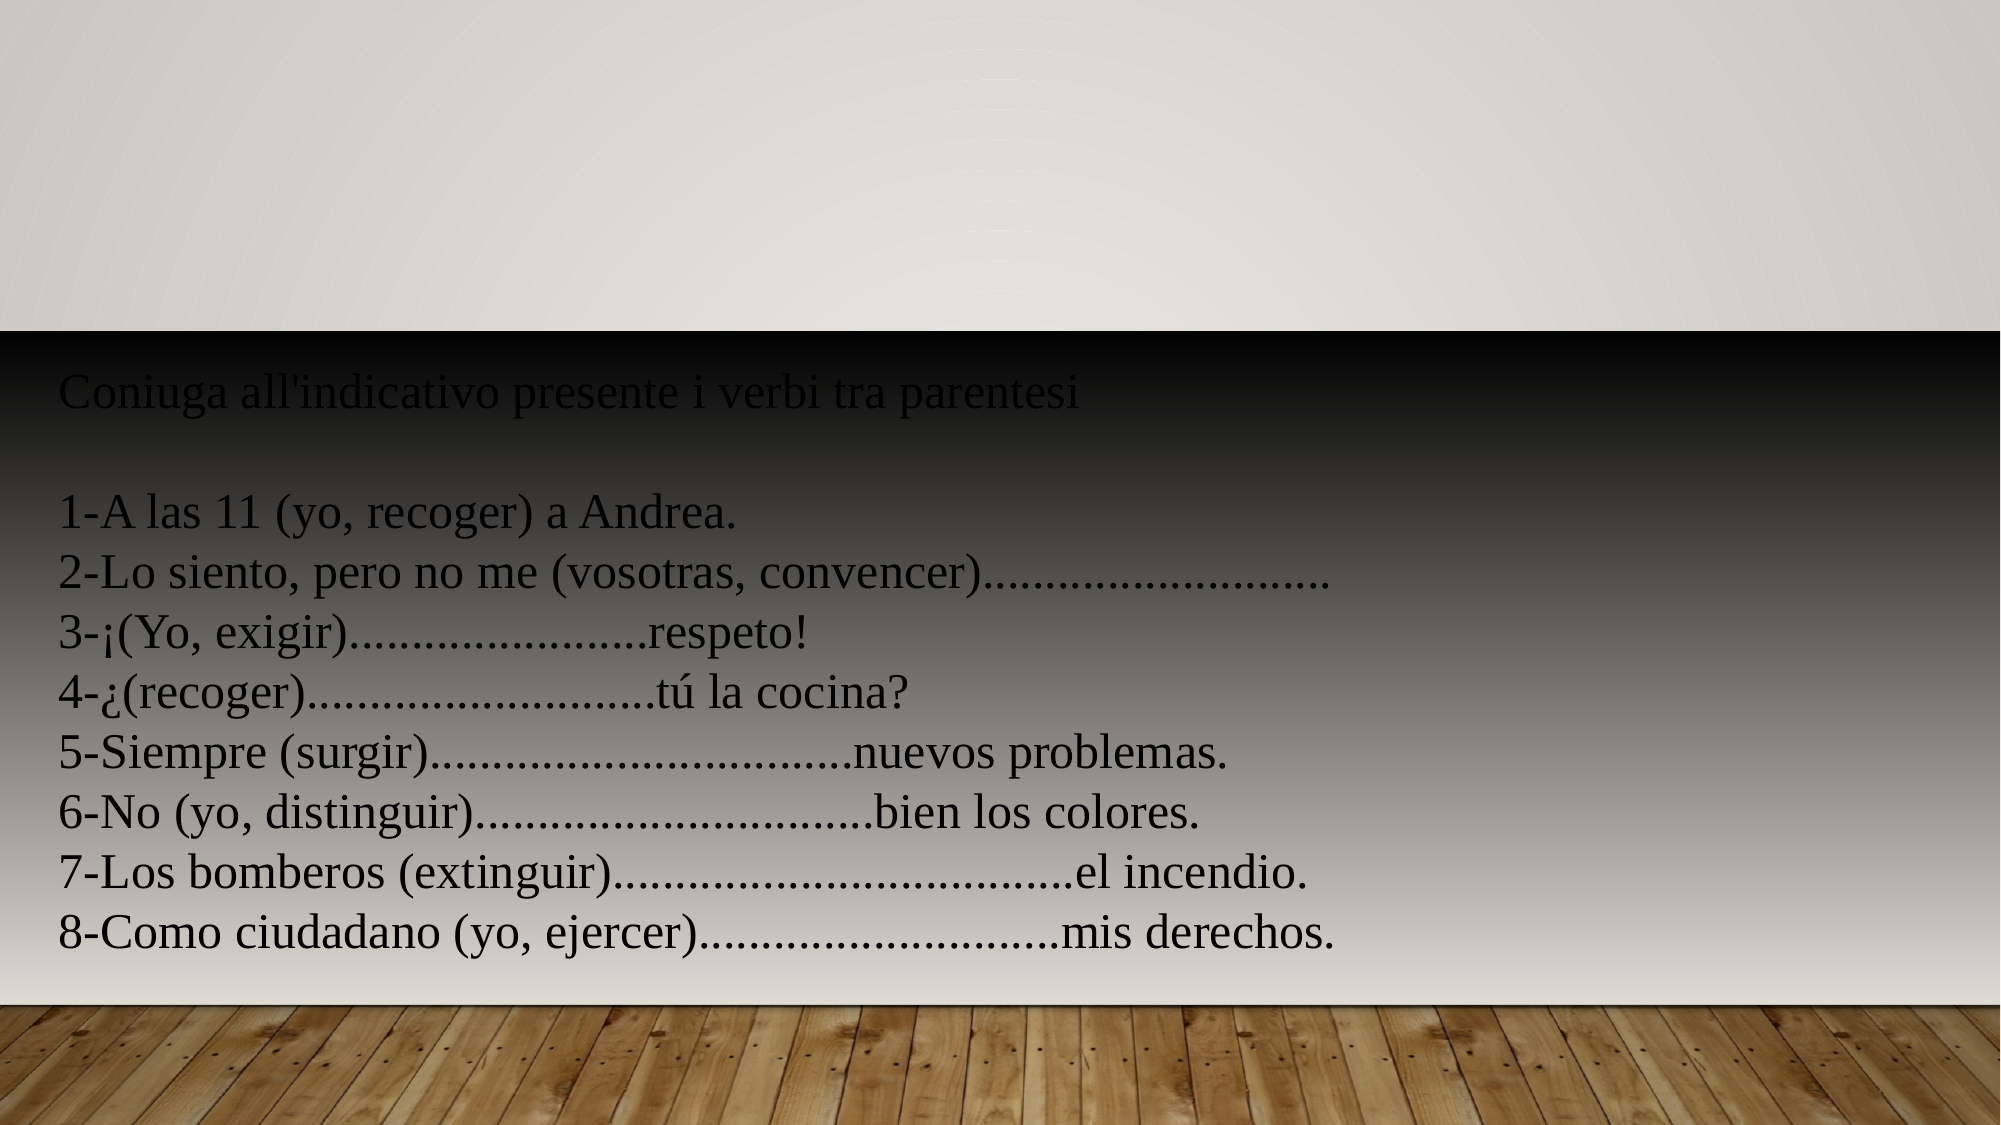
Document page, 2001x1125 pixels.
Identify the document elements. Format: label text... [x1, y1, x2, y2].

text_box Coniuga all'indicativo presente i verbi tra parentesi 1-A las 11 (yo, recoger) a Andrea. 2-Lo siento, pero no me (vosotras, convencer)............................ 3-¡(Yo, exigir)........................respeto! 4-¿(recoger)............................tú la cocina? 5-Siempre (surgir)..................................nuevos problemas. 6-No (yo, distinguir)................................bien los colores. 7-Los bomberos (extinguir).....................................el incendio. 8-Como ciudadano (yo, ejercer).............................mis derechos. [43, 351, 1914, 973]
